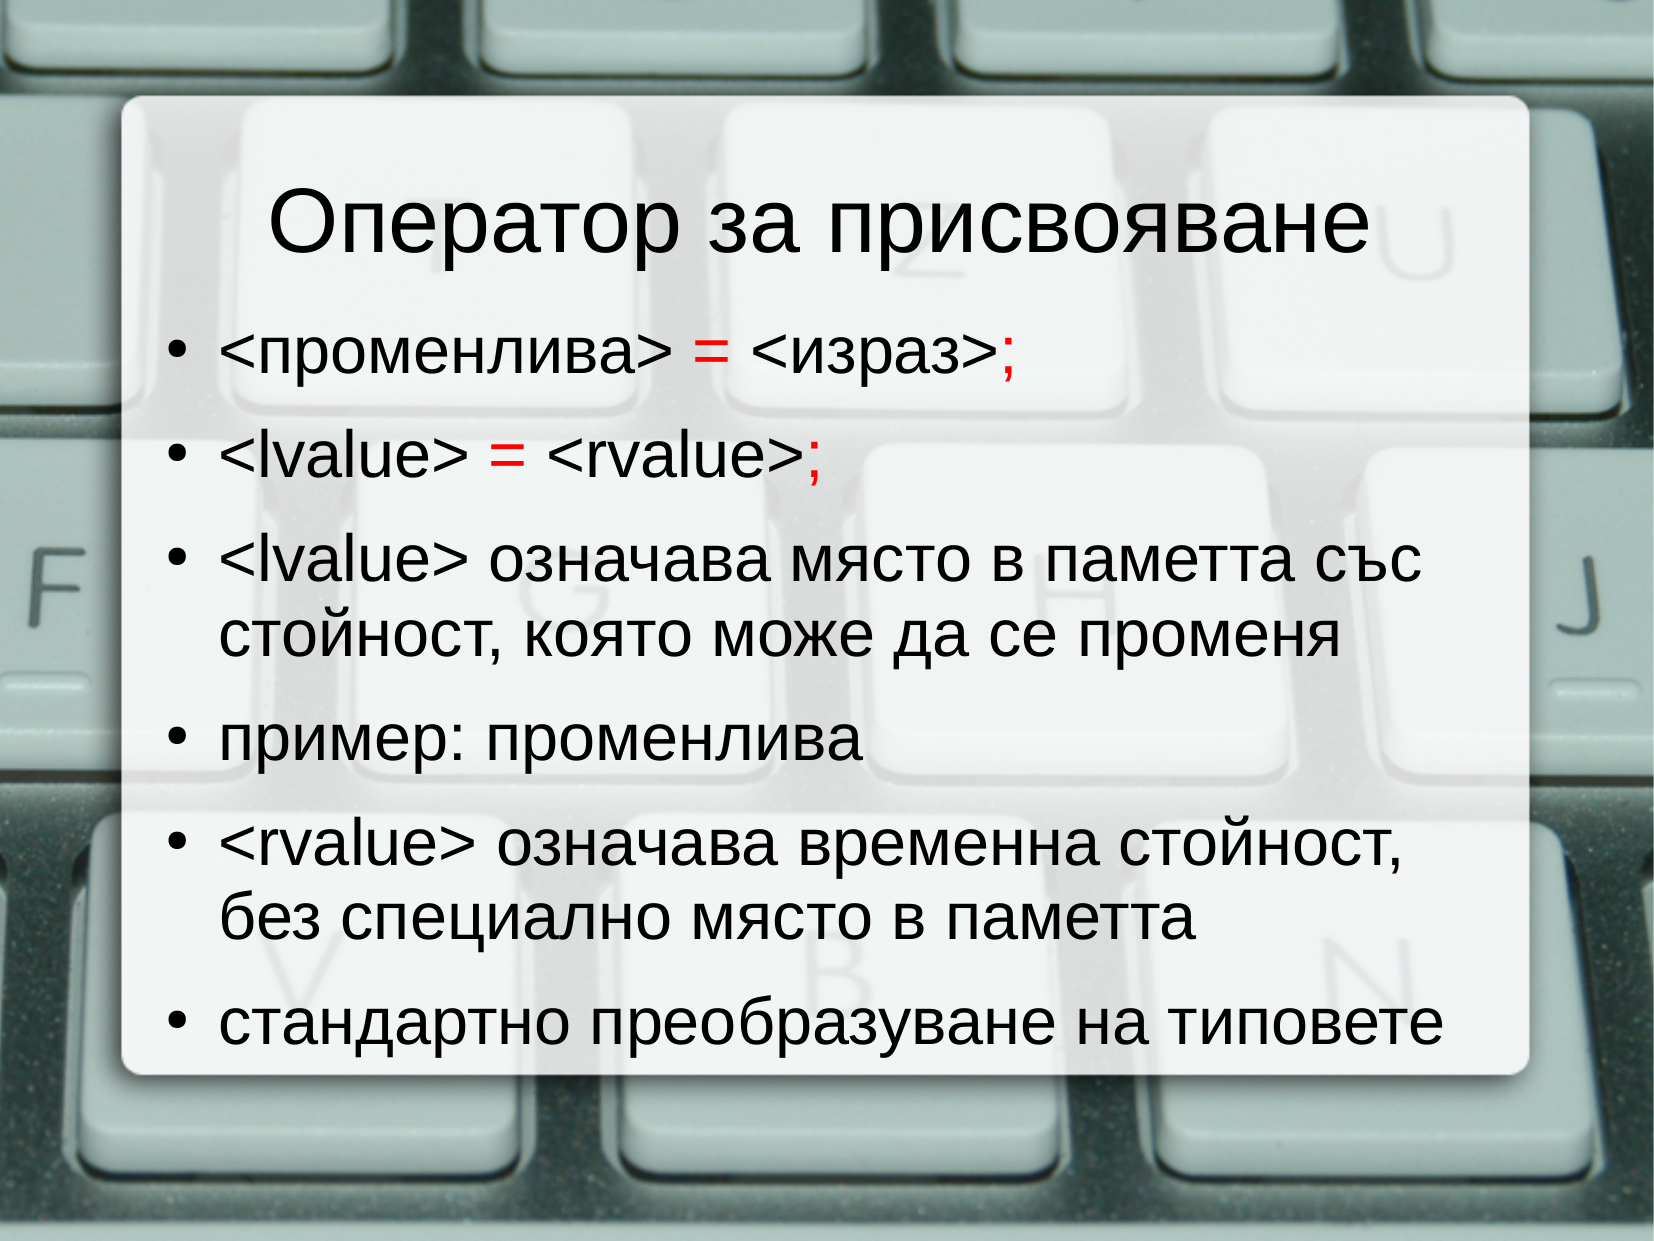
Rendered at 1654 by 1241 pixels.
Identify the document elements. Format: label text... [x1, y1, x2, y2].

picture [0, 0, 1654, 1241]
list <променлива> = <израз>; <lvalue> = <rvalue>; <lvalue> означава място в паметта със стойност, която може да се променя пример: променлива <rvalue> означава временна стойност, без специално място в паметта стандартно преобразуване на типовете [147, 312, 1506, 1059]
title Оператор за присвояване [135, 117, 1506, 325]
